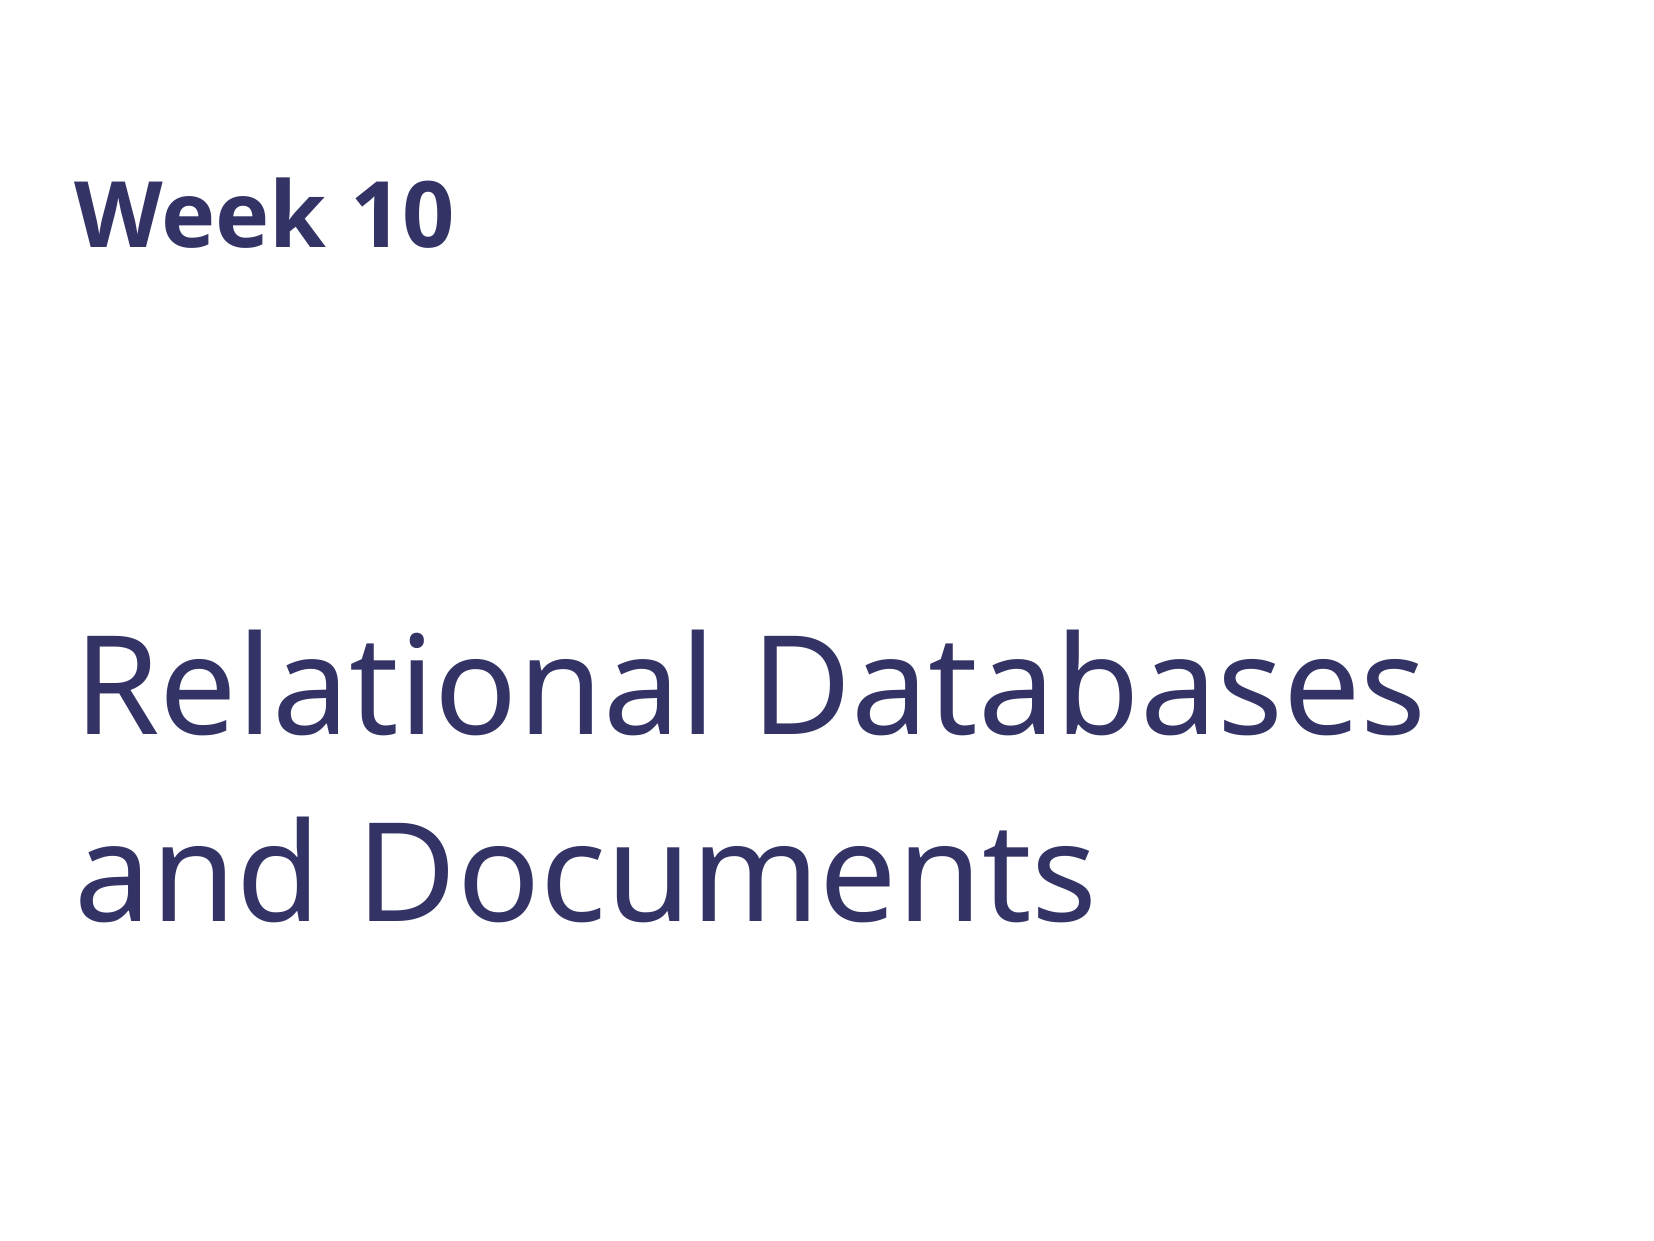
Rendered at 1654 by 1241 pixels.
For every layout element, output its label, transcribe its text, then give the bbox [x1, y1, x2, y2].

title Week 10 Relational Databases and Documents [74, 150, 1651, 1163]
